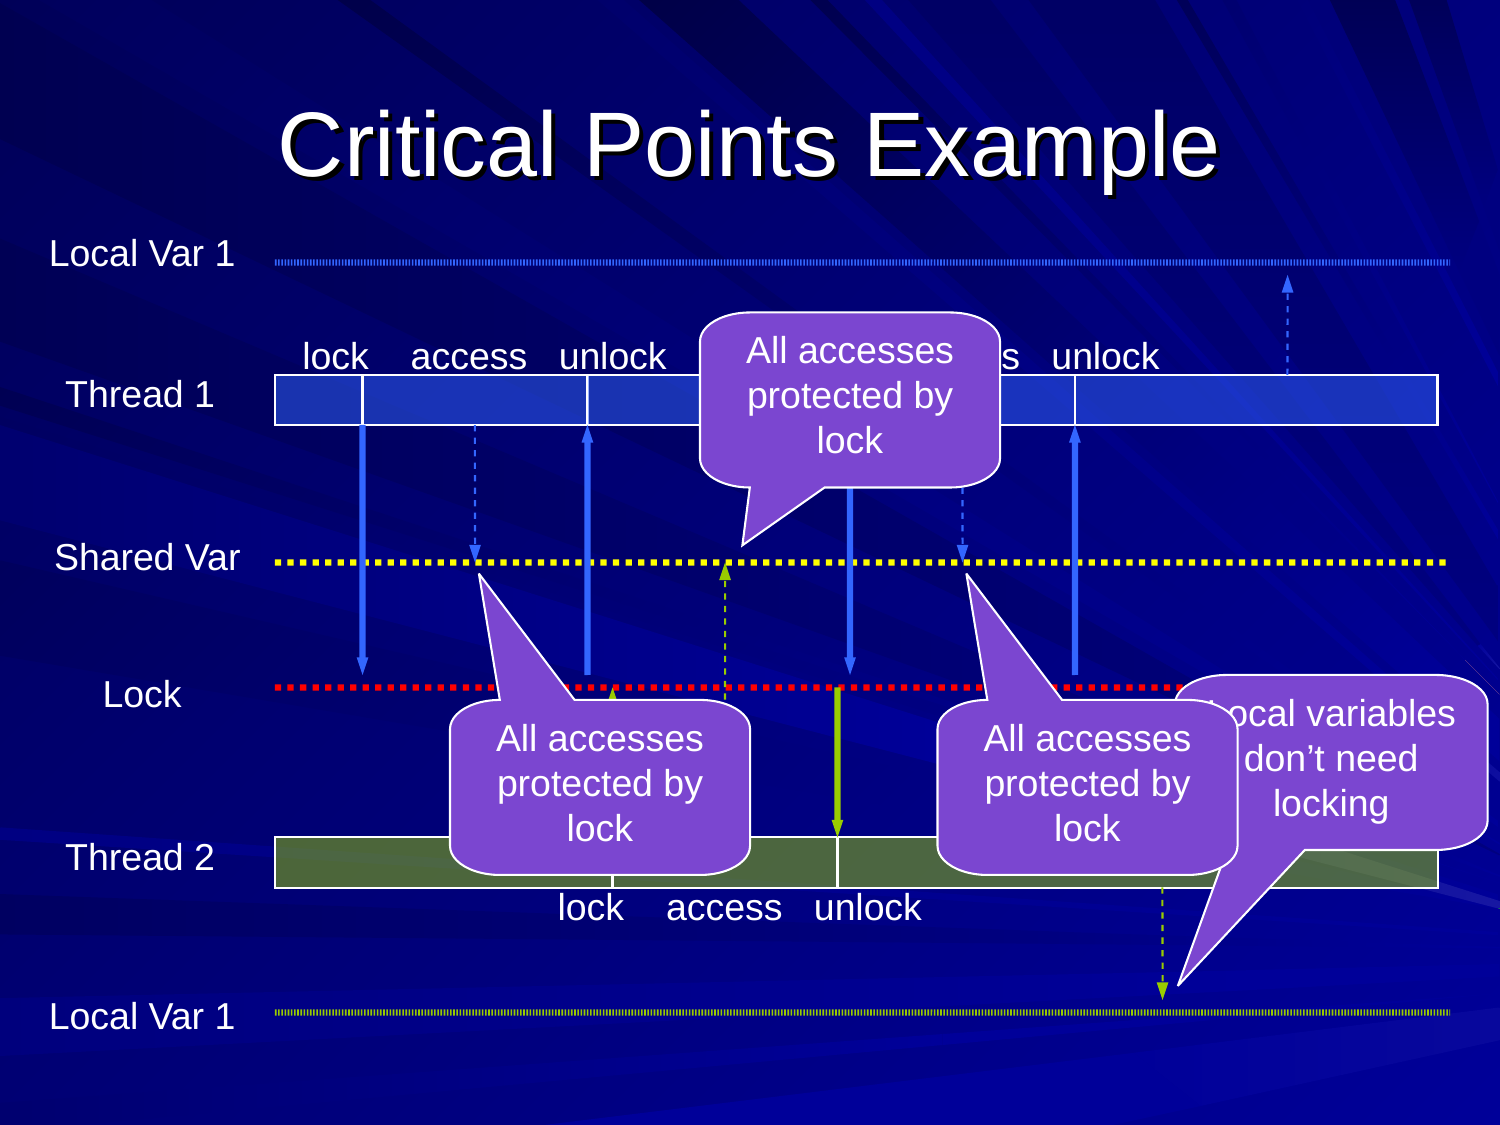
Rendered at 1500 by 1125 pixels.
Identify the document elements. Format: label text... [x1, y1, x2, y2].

text_box lock access unlock [542, 875, 938, 936]
text_box [275, 375, 699, 425]
text_box Thread 2 [50, 825, 231, 886]
text_box Local variables don’t need locking [1175, 674, 1488, 986]
text_box lock access unlock [287, 324, 683, 386]
text_box Local Var 1 [32, 221, 253, 282]
text_box [1001, 375, 1438, 425]
text_box [275, 837, 542, 888]
text_box Lock [87, 662, 197, 723]
text_box [1271, 850, 1438, 888]
text_box All accesses protected by lock [699, 312, 1001, 546]
text_box All accesses protected by lock [450, 573, 751, 875]
text_box lock access unlock [992, 324, 1176, 386]
text_box Local Var 1 [32, 984, 253, 1045]
text_box [713, 837, 1219, 888]
text_box Shared Var [37, 525, 258, 586]
title Critical Points Example [75, 45, 1426, 234]
text_box All accesses protected by lock [937, 573, 1238, 875]
text_box Thread 1 [50, 362, 231, 423]
